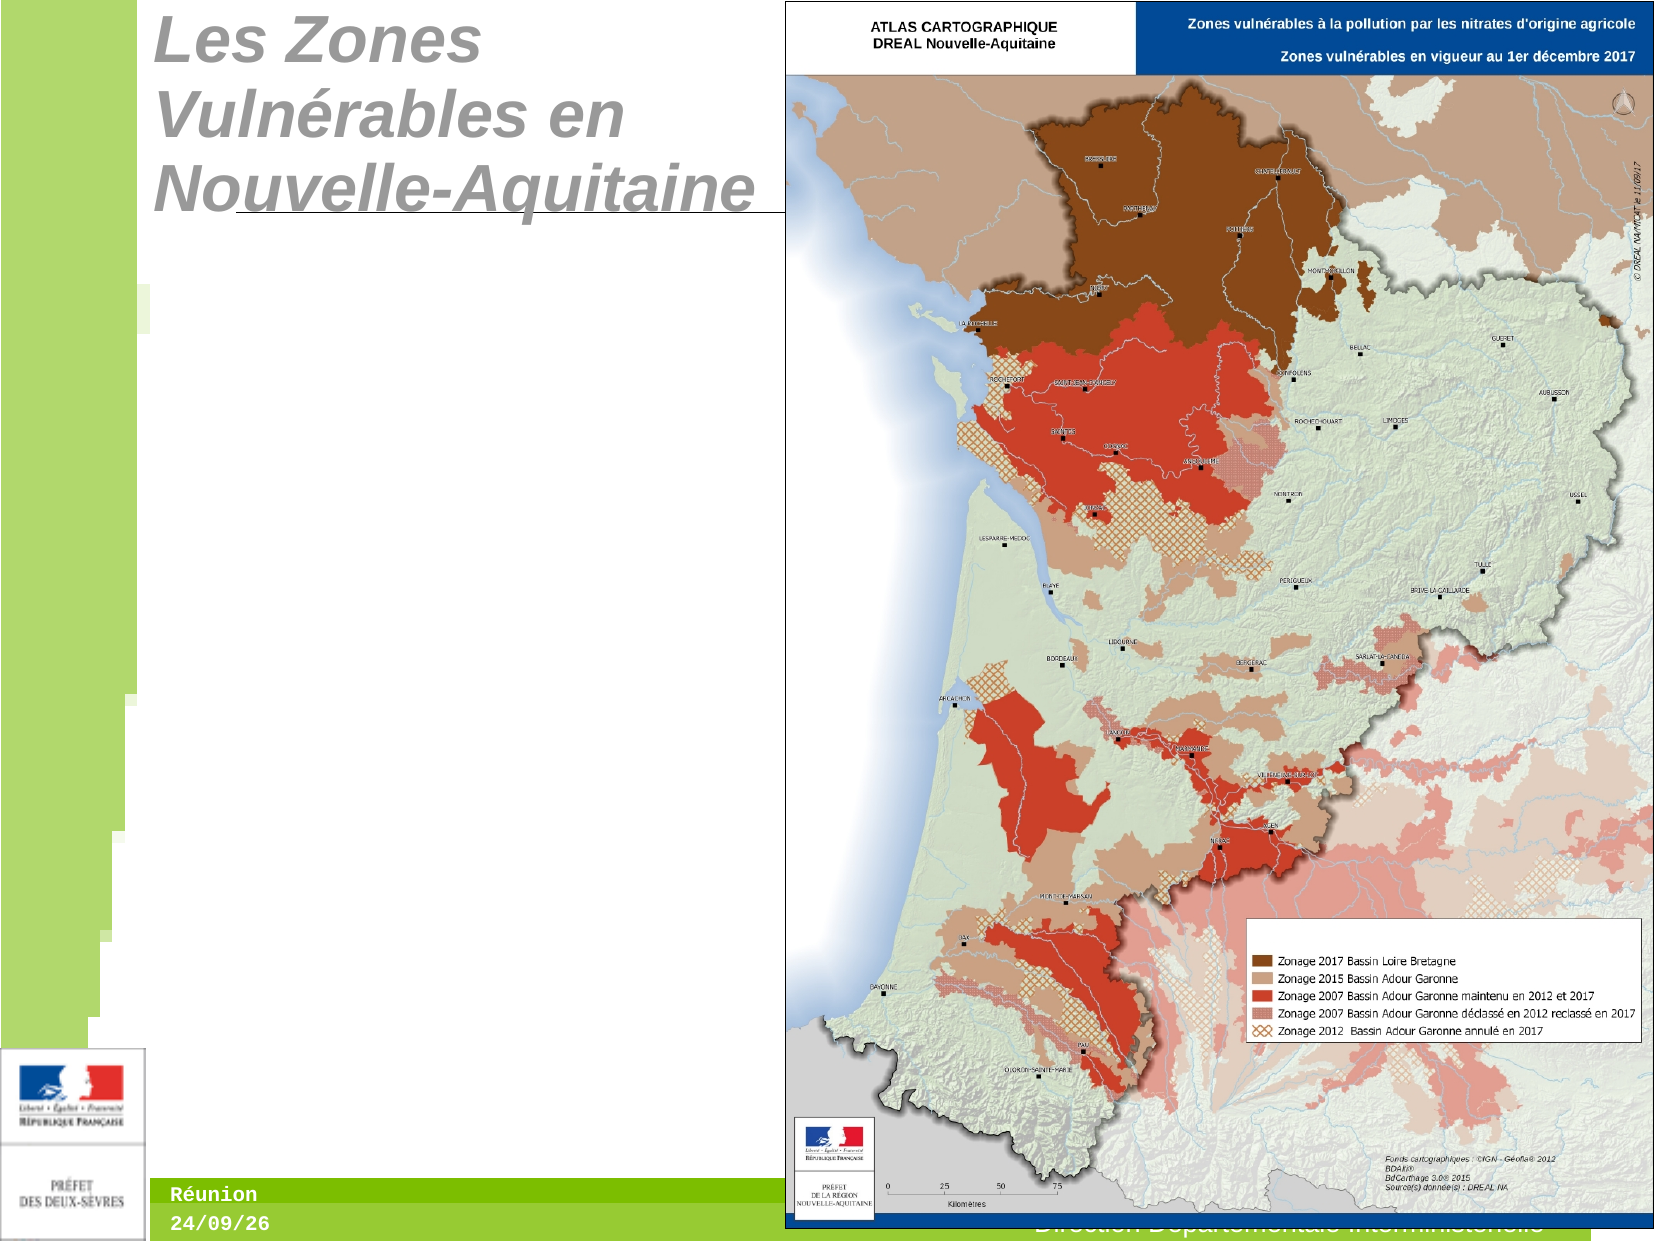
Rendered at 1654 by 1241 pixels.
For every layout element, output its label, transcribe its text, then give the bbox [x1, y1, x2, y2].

title Les Zones Vulnérables en Nouvelle-Aquitaine [153, 1, 785, 227]
picture [0, 0, 1654, 1241]
